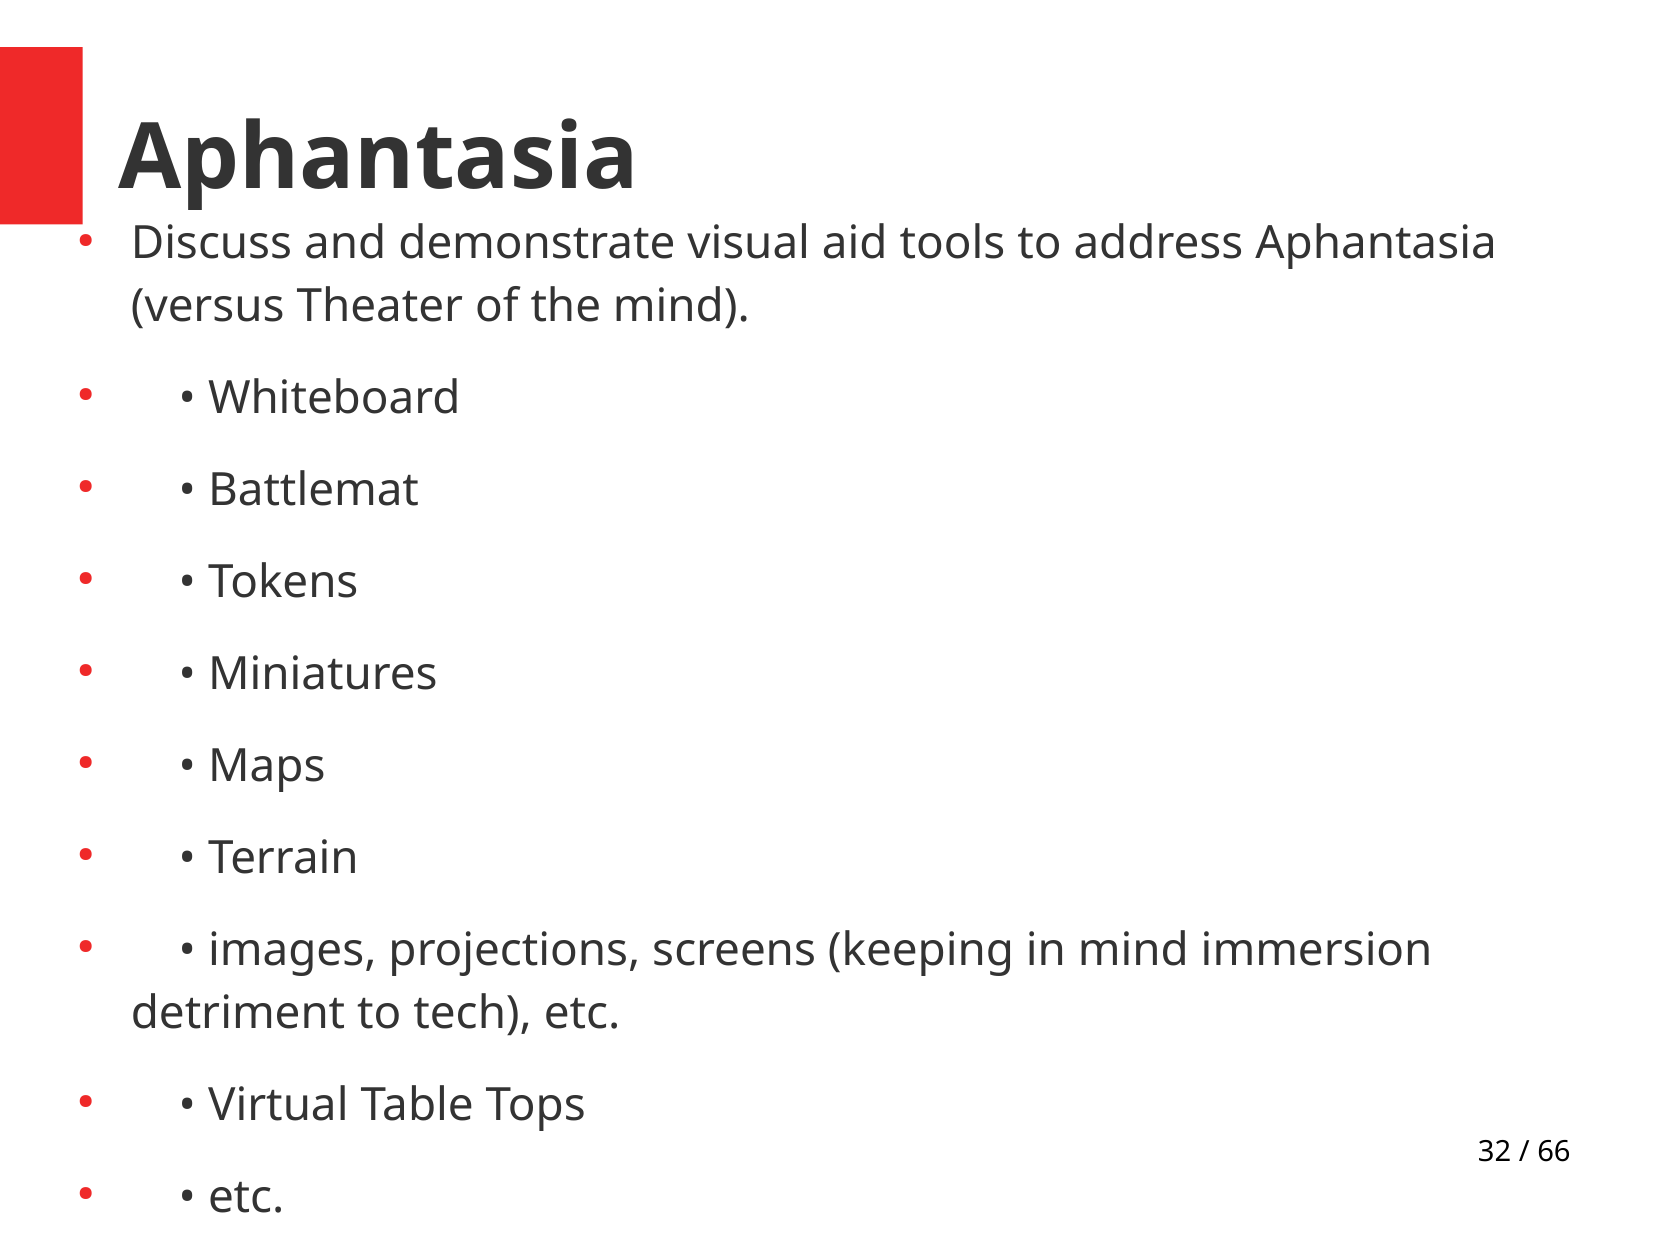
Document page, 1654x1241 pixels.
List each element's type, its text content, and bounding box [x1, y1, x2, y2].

list Discuss and demonstrate visual aid tools to address Aphantasia (versus Theater of the mind). • Whiteboard • Battlemat • Tokens • Miniatures • Maps • Terrain • images, projections, screens (keeping in mind immersion detriment to tech), etc. • Virtual Table Tops • etc. [60, 210, 1636, 930]
title Aphantasia [118, 49, 1571, 210]
